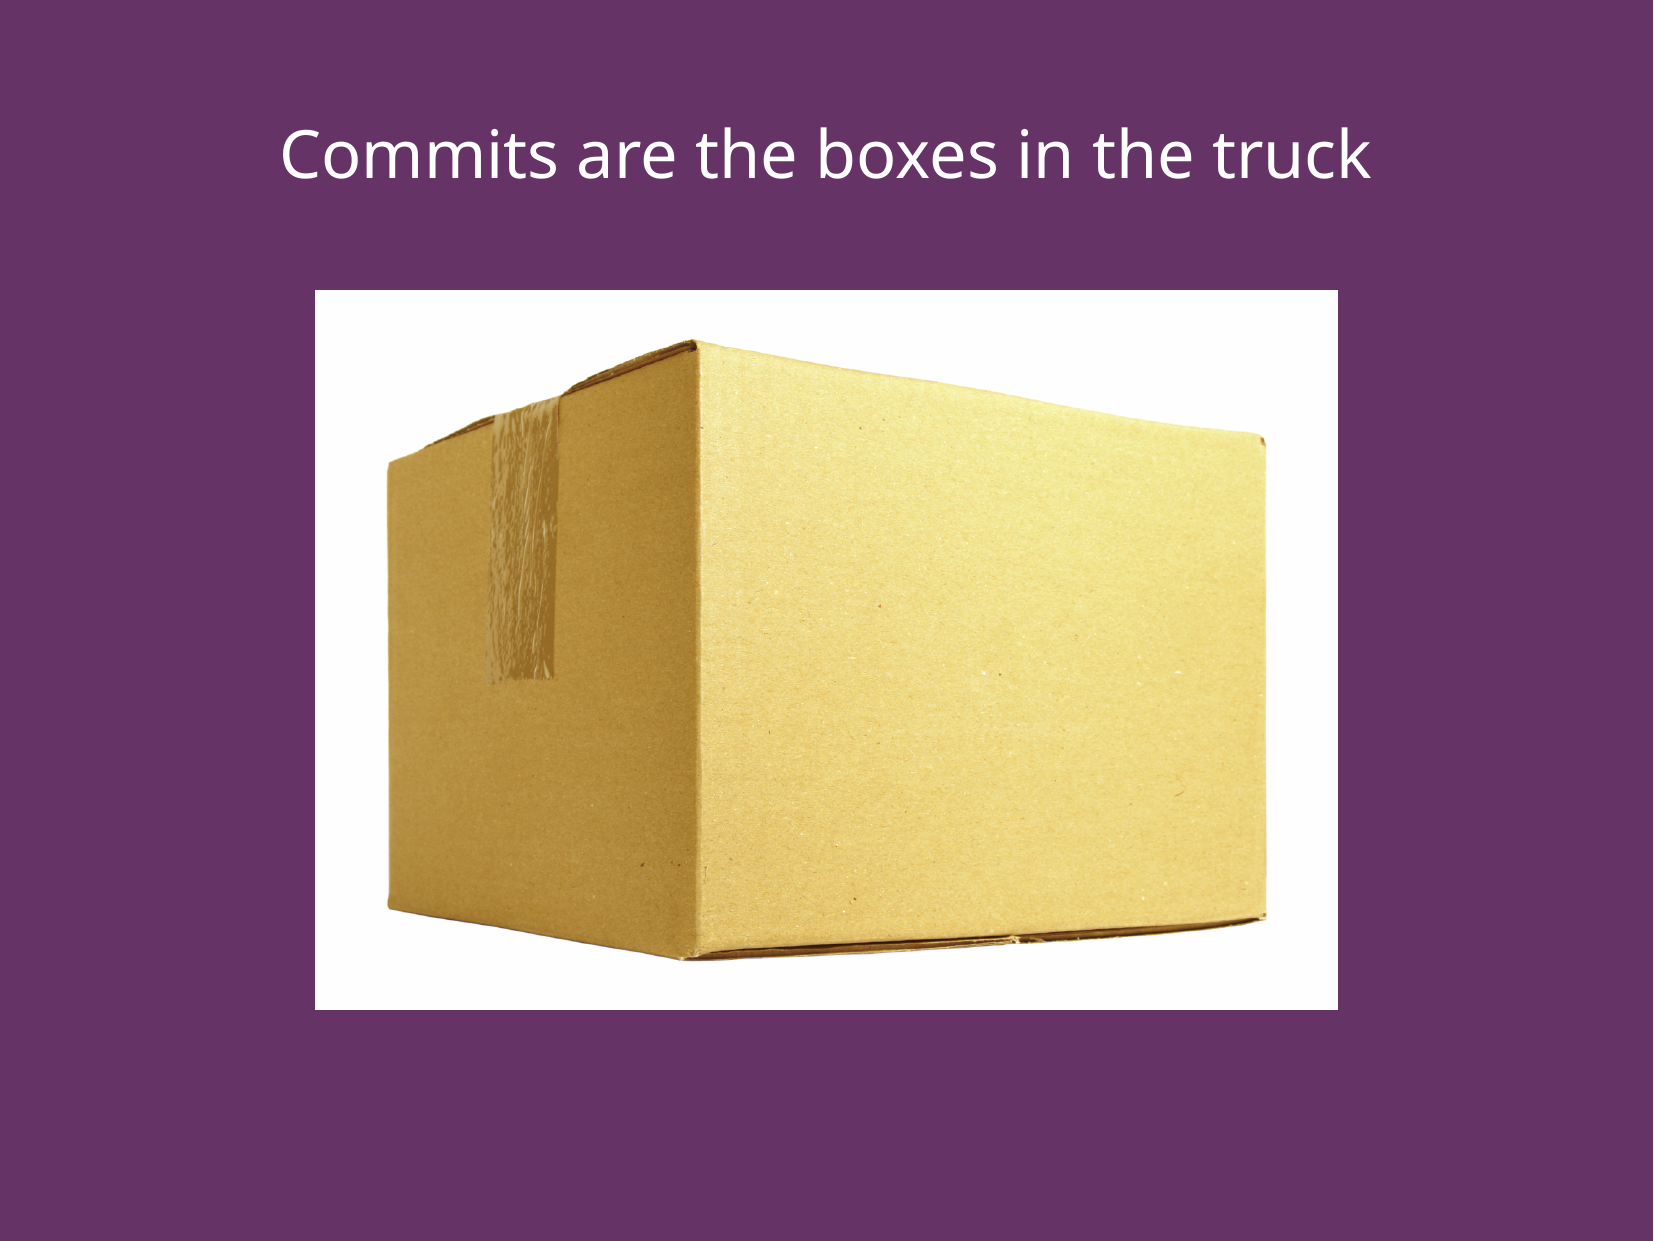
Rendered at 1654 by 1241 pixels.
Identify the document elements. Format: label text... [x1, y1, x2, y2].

title Commits are the boxes in the truck [82, 49, 1571, 257]
picture [315, 290, 1338, 1010]
